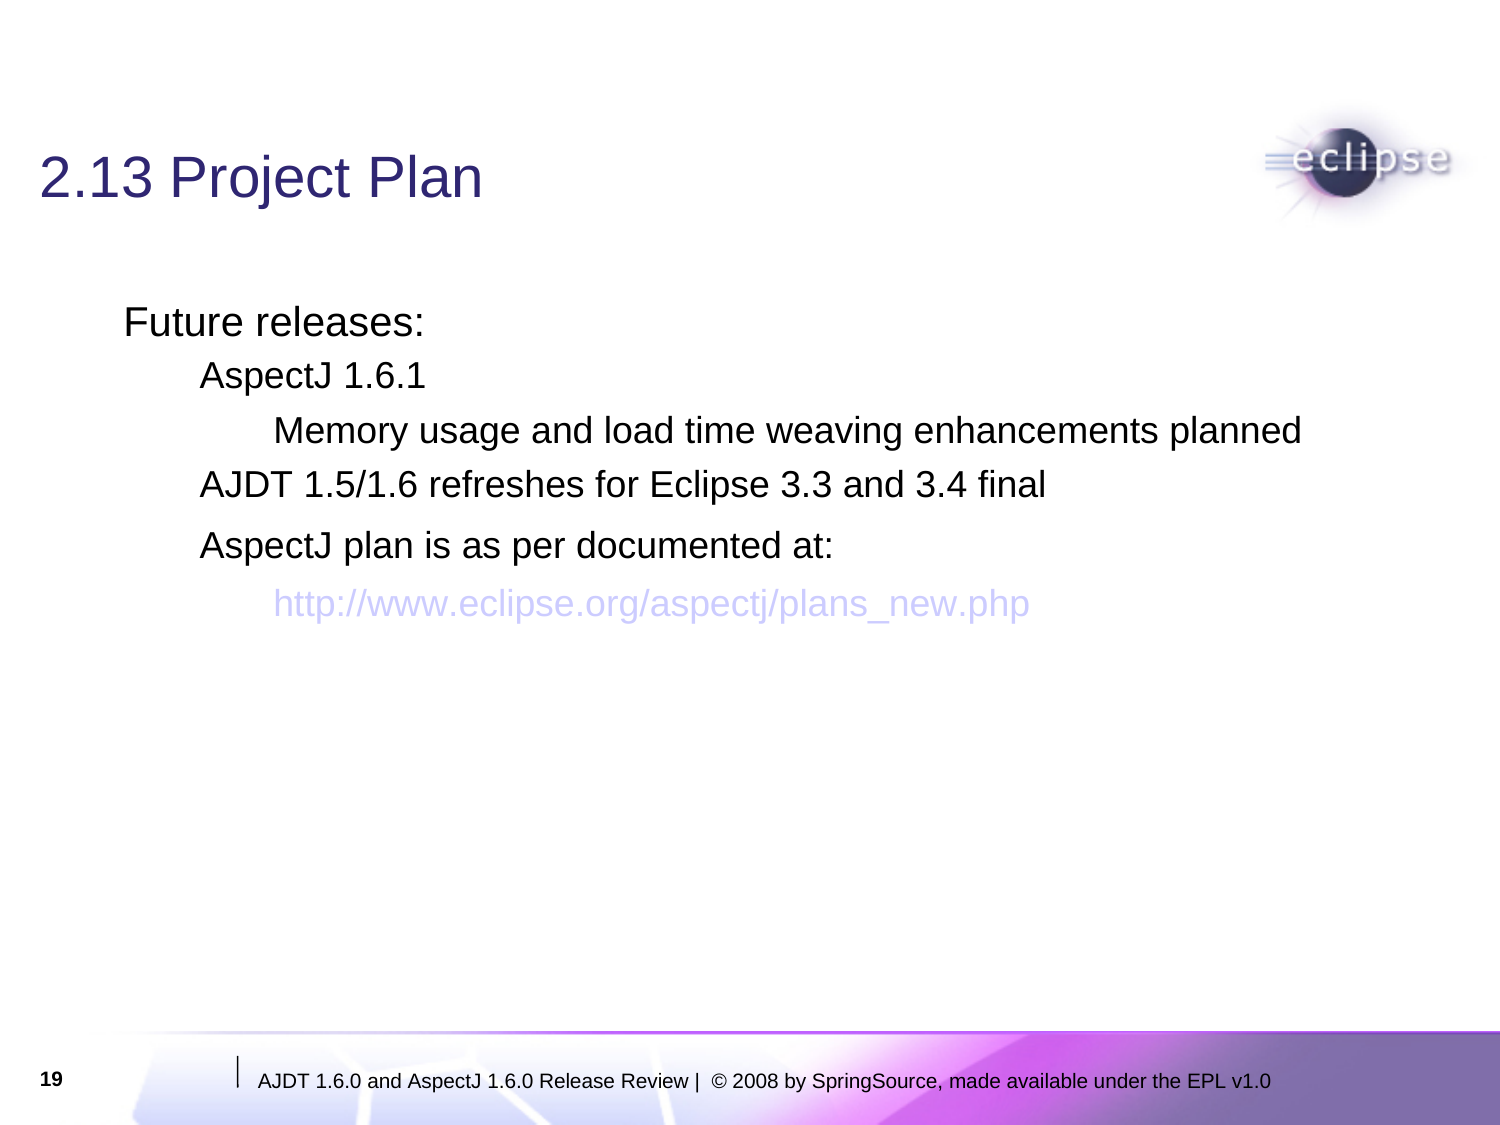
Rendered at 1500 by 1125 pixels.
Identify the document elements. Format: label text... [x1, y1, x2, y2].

picture [1234, 30, 1488, 284]
title 2.13 Project Plan [25, 142, 1378, 225]
picture [0, 1031, 1500, 1125]
list Future releases: AspectJ 1.6.1 Memory usage and load time weaving enhancements planned AJDT 1.5/1.6 refreshes for Eclipse 3.3 and 3.4 final AspectJ plan is as per documented at: http://www.eclipse.org/aspectj/plans_new.php [108, 291, 1378, 932]
